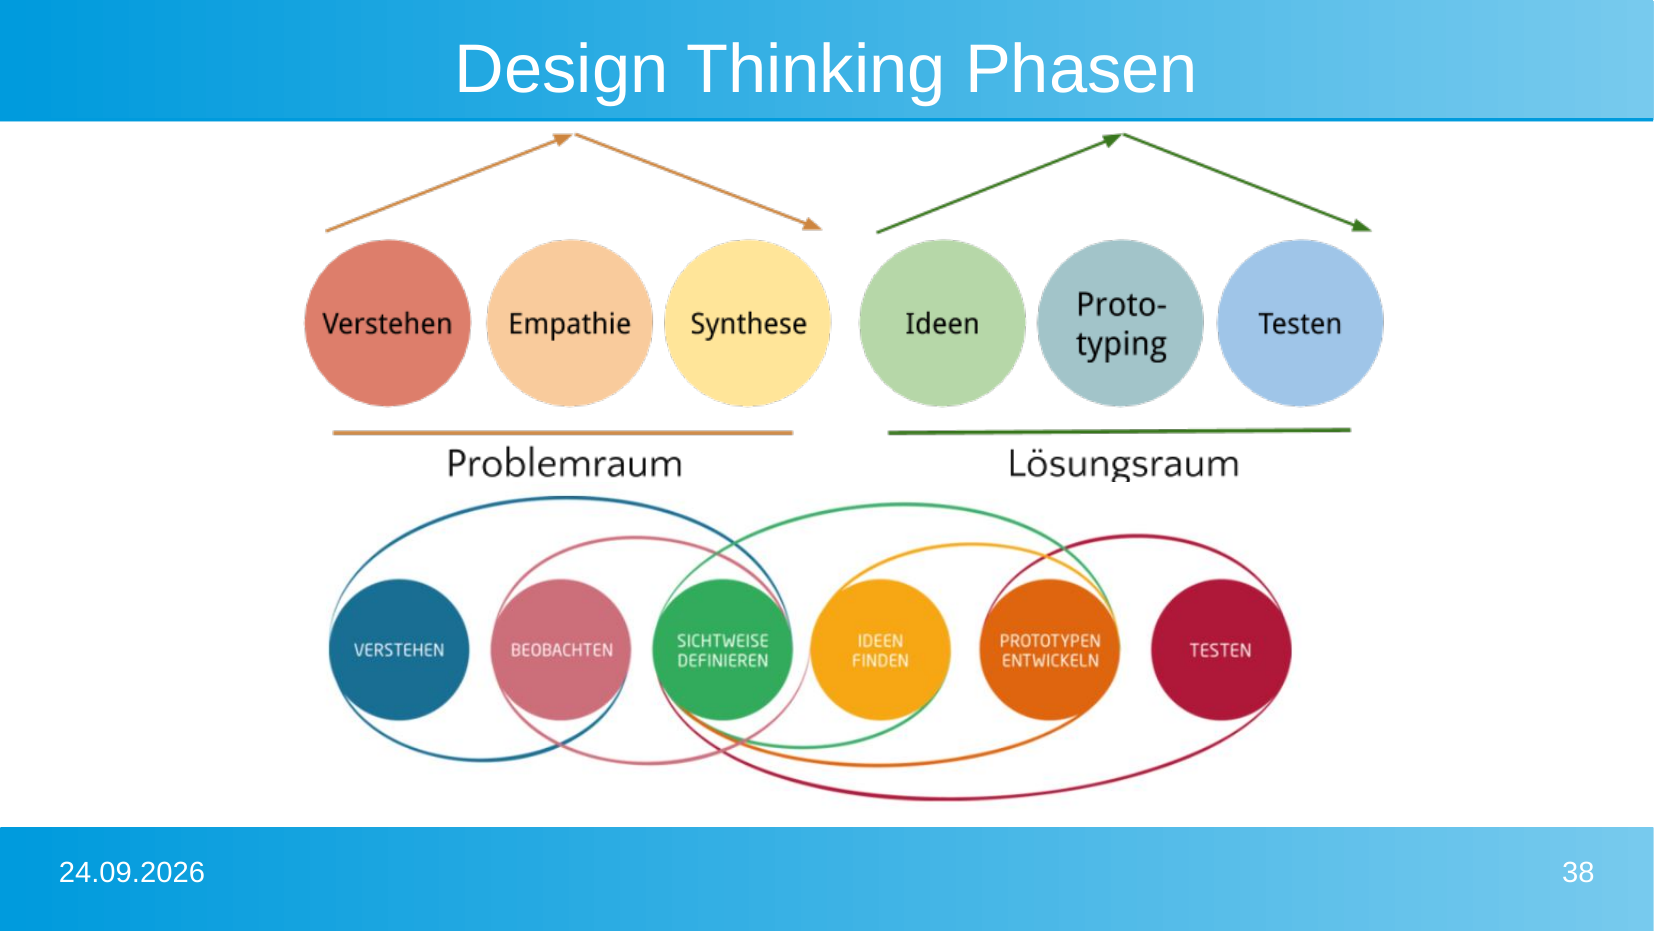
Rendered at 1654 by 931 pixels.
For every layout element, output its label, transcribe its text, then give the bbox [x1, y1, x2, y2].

picture [295, 122, 1388, 822]
title Design Thinking Phasen [59, 29, 1595, 108]
